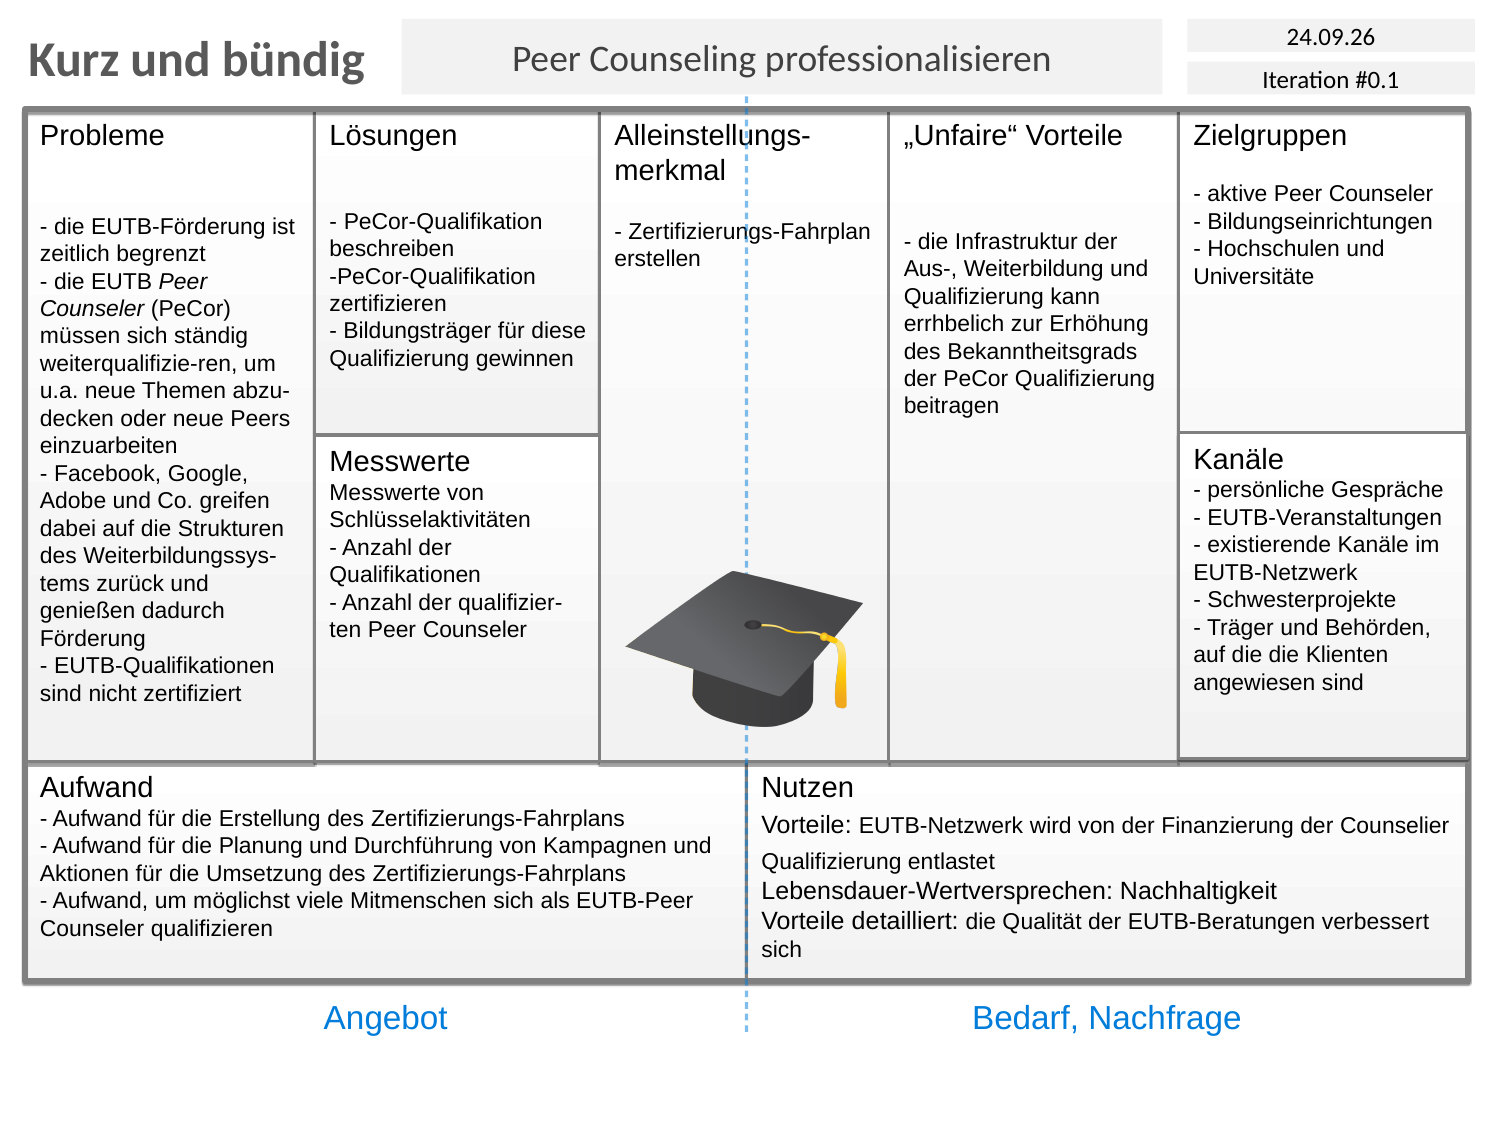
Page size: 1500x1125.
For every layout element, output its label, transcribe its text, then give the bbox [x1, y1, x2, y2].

text_box Zielgruppen - aktive Peer Counseler - Bildungseinrichtungen - Hochschulen und Universitäte [1178, 117, 1465, 432]
text_box Iteration #0.1 [1187, 61, 1475, 95]
text_box Nutzen Vorteile: EUTB-Netzwerk wird von der Finanzierung der Counselier Qualifizierung entlastet Lebensdauer-Wertversprechen: Nachhaltigkeit Vorteile detailliert: die Qualität der EUTB-Beratungen verbessert sich [746, 762, 1465, 978]
text_box Aufwand - Aufwand für die Erstellung des Zertifizierungs-Fahrplans - Aufwand für die Planung und Durchführung von Kampagnen und Aktionen für die Umsetzung des Zertifizierungs-Fahrplans - Aufwand, um möglichst viele Mitmenschen sich als EUTB-Peer Counseler qualifizieren [29, 762, 746, 978]
text_box Angebot [308, 988, 463, 1044]
text_box Messwerte Messwerte von Schlüsselaktivitäten - Anzahl der Qualifikationen - Anzahl der qualifizier-ten Peer Counseler [314, 435, 600, 762]
text_box 22.05.19 [1187, 18, 1475, 52]
text_box „Unfaire“ Vorteile - die Infrastruktur der Aus-, Weiterbildung und Qualifizierung kann errhbelich zur Erhöhung des Bekanntheitsgrads der PeCor Qualifizierung beitragen [888, 117, 1178, 762]
text_box Peer Counseling professionalisieren [401, 18, 1163, 95]
text_box Alleinstellungs-merkmal - Zertifizierungs-Fahrplan erstellen [599, 117, 888, 762]
text_box Probleme - die EUTB-Förderung ist zeitlich begrenzt - die EUTB Peer Counseler (PeCor) müssen sich ständig weiterqualifizie-ren, um u.a. neue Themen abzu-decken oder neue Peers einzuarbeiten - Facebook, Google, Adobe und Co. greifen dabei auf die Strukturen des Weiterbildungssys-tems zurück und genießen dadurch Förderung - EUTB-Qualifikationen sind nicht zertifiziert [29, 117, 314, 762]
text_box Kurz und bündig [13, 18, 380, 94]
text_box Lösungen - PeCor-Qualifikation beschreiben -PeCor-Qualifikation zertifizieren - Bildungsträger für diese Qualifizierung gewinnen [314, 117, 599, 435]
picture [625, 571, 863, 727]
text_box Kanäle - persönliche Gespräche - EUTB-Veranstaltungen - existierende Kanäle im EUTB-Netzwerk - Schwesterprojekte - Träger und Behörden, auf die die Klienten angewiesen sind [1178, 432, 1468, 759]
text_box Bedarf, Nachfrage [957, 988, 1257, 1044]
